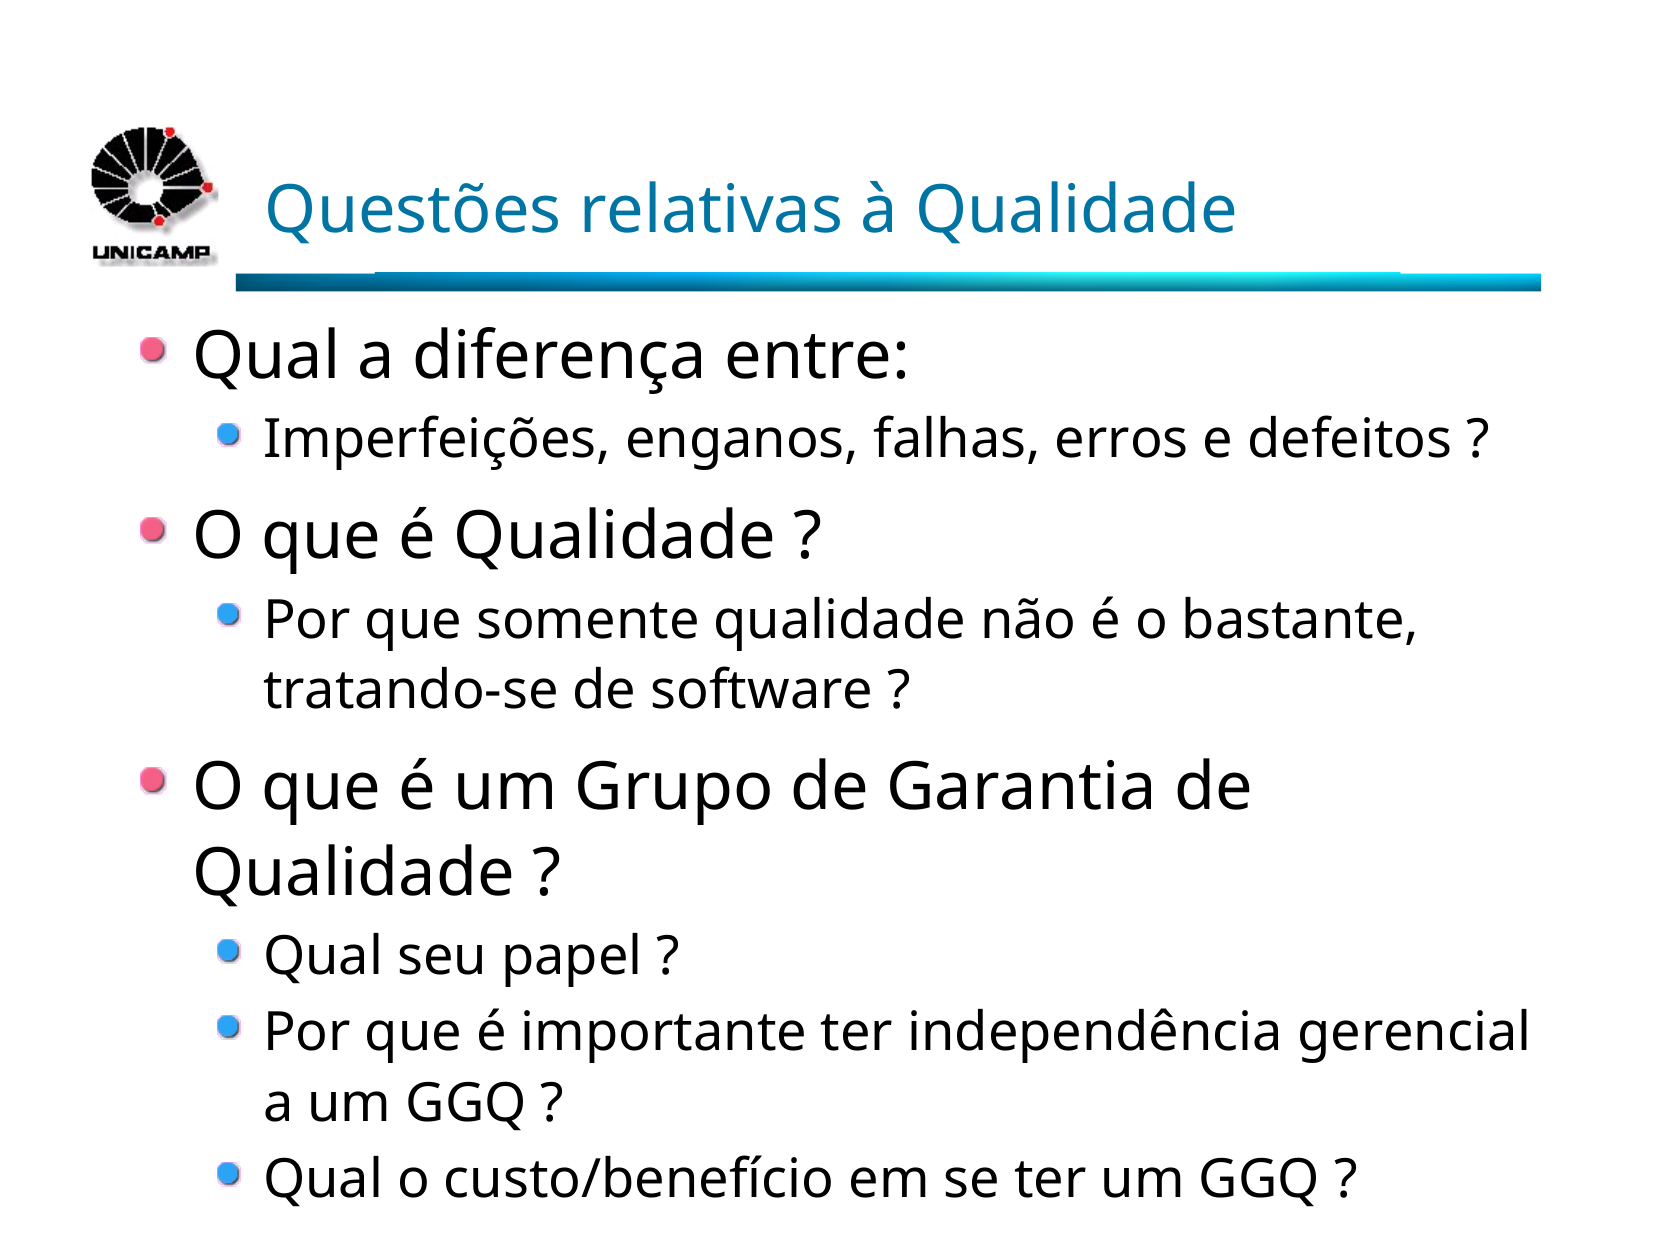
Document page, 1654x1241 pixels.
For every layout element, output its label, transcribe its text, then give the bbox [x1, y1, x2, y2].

list Qual a diferença entre: Imperfeições, enganos, falhas, erros e defeitos ? O que é Qualidade ? Por que somente qualidade não é o bastante, tratando-se de software ? O que é um Grupo de Garantia de Qualidade ? Qual seu papel ? Por que é importante ter independência gerencial a um GGQ ? Qual o custo/benefício em se ter um GGQ ? [121, 309, 1534, 1167]
picture [216, 1167, 242, 1188]
picture [125, 272, 1654, 295]
title Questões relativas à Qualidade [264, 57, 1534, 250]
